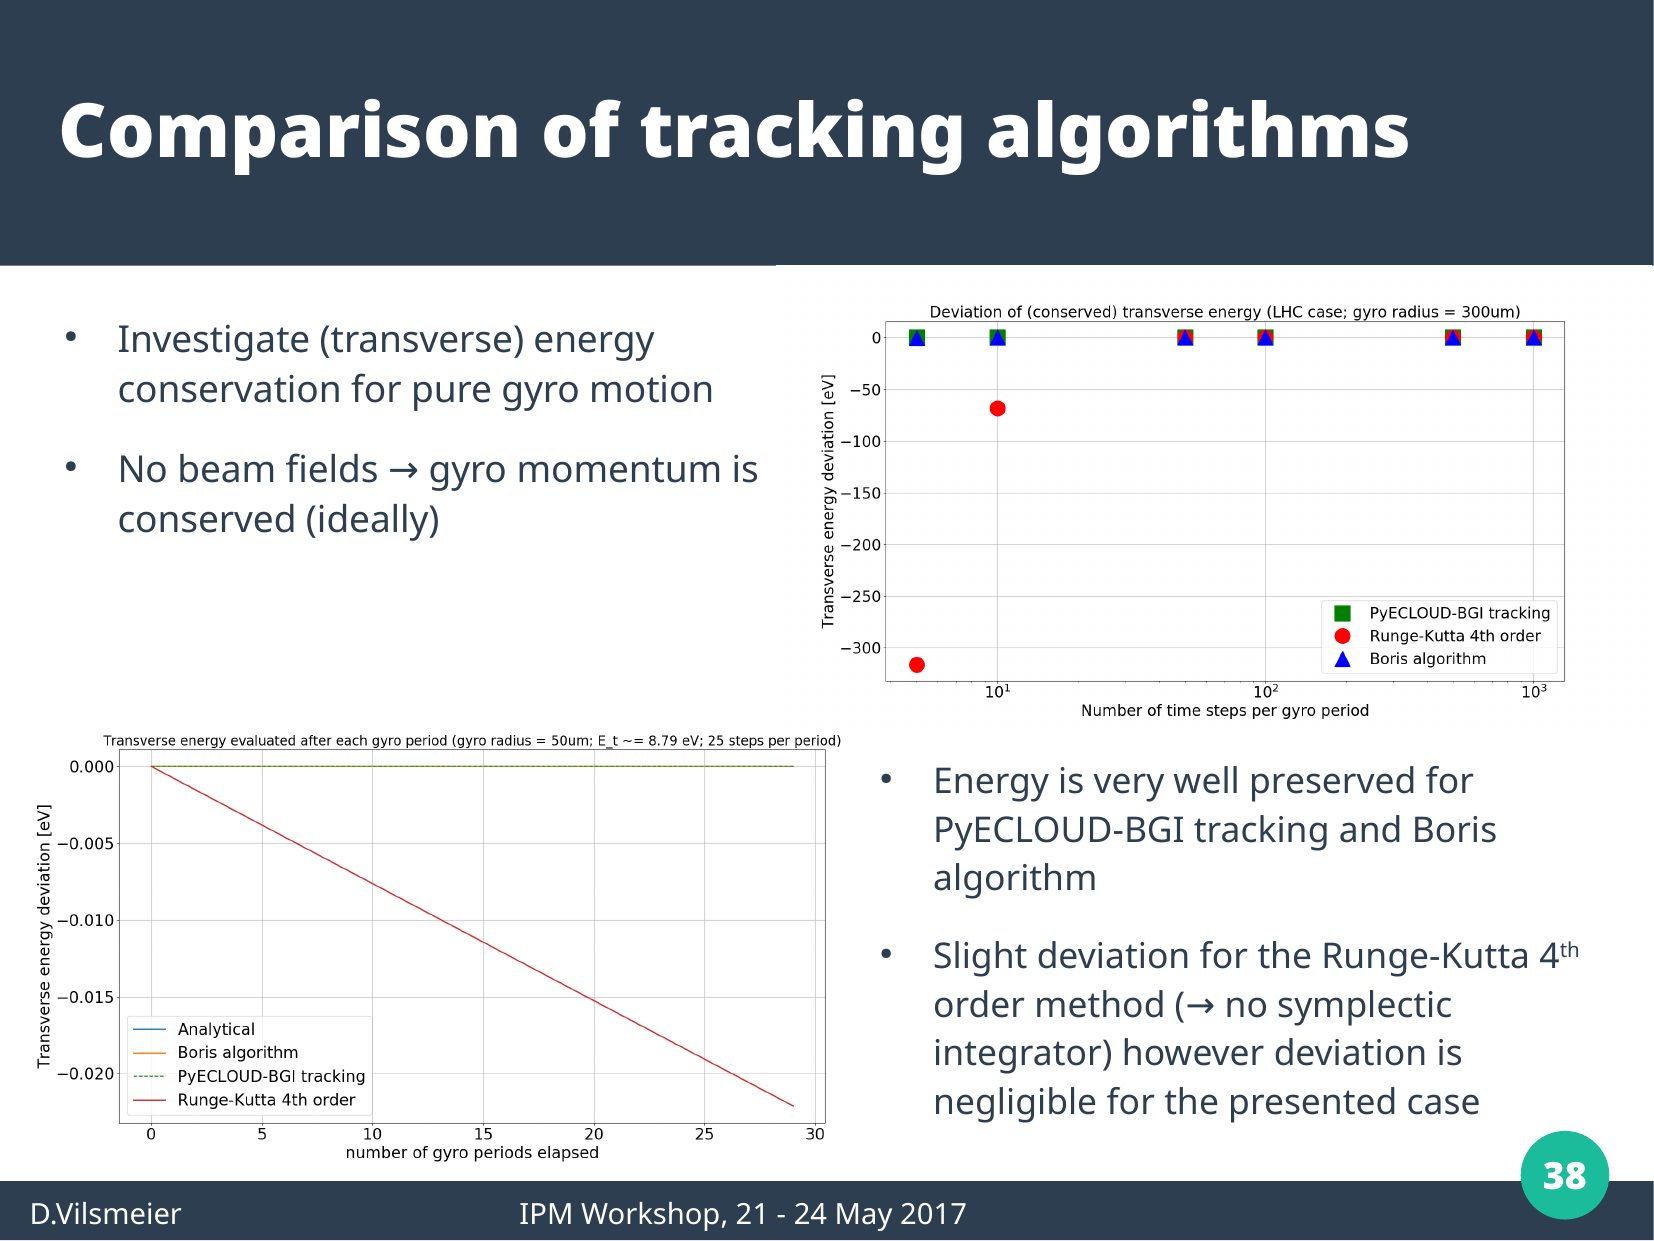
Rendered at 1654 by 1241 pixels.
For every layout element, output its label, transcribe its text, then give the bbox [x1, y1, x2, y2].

title Comparison of tracking algorithms [59, 49, 1595, 207]
list Energy is very well preserved for PyECLOUD-BGI tracking and Boris algorithm Slight deviation for the Runge-Kutta 4th order method (→ no symplectic integrator) however deviation is negligible for the presented case [862, 755, 1601, 1176]
list Investigate (transverse) energy conservation for pure gyro motion No beam fields → gyro momentum is conserved (ideally) [46, 312, 785, 697]
picture [5, 265, 1652, 1176]
